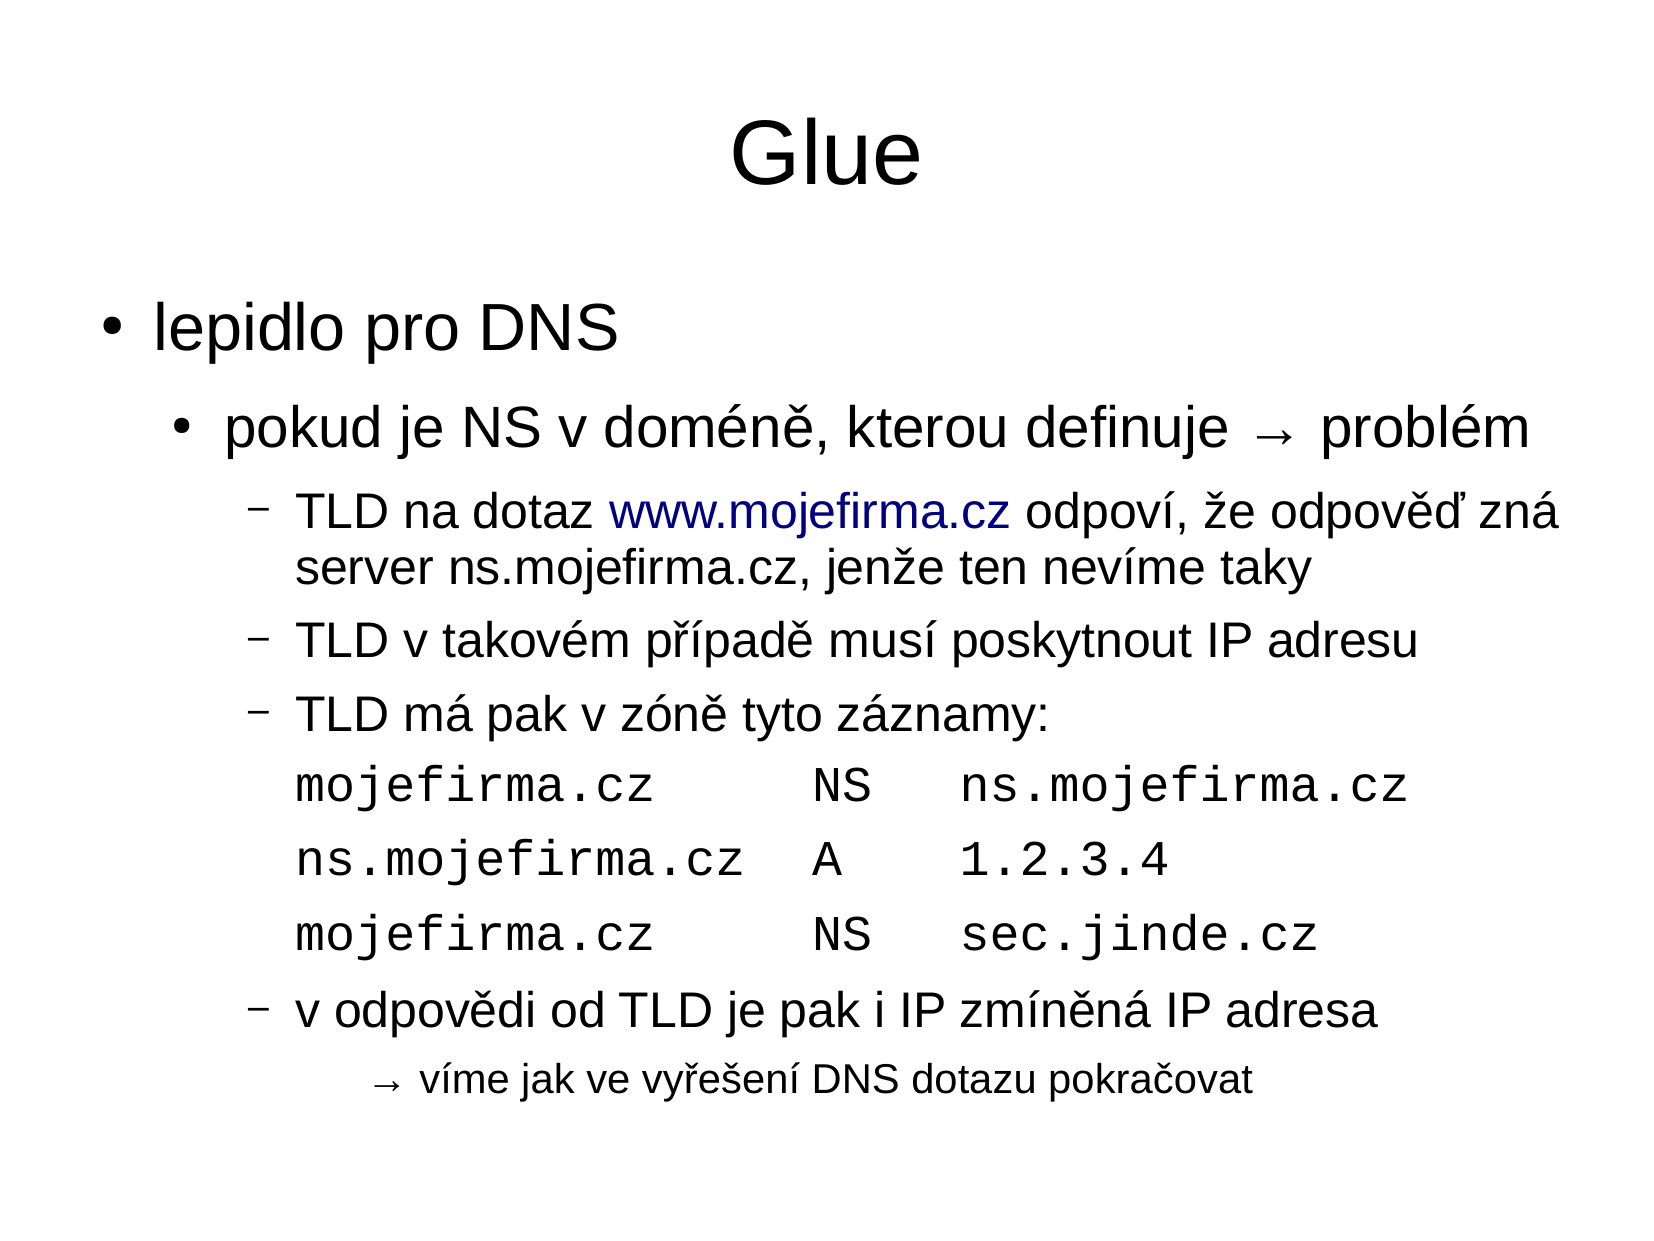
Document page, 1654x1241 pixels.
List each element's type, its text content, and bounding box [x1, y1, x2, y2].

list lepidlo pro DNS pokud je NS v doméně, kterou definuje → problém TLD na dotaz www.mojefirma.cz odpoví, že odpověď zná server ns.mojefirma.cz, jenže ten nevíme taky TLD v takovém případě musí poskytnout IP adresu TLD má pak v zóně tyto záznamy: mojefirma.cz NS ns.mojefirma.cz ns.mojefirma.cz A 1.2.3.4 mojefirma.cz NS sec.jinde.cz v odpovědi od TLD je pak i IP zmíněná IP adresa → víme jak ve vyřešení DNS dotazu pokračovat [82, 290, 1571, 1103]
title Glue [82, 49, 1571, 257]
